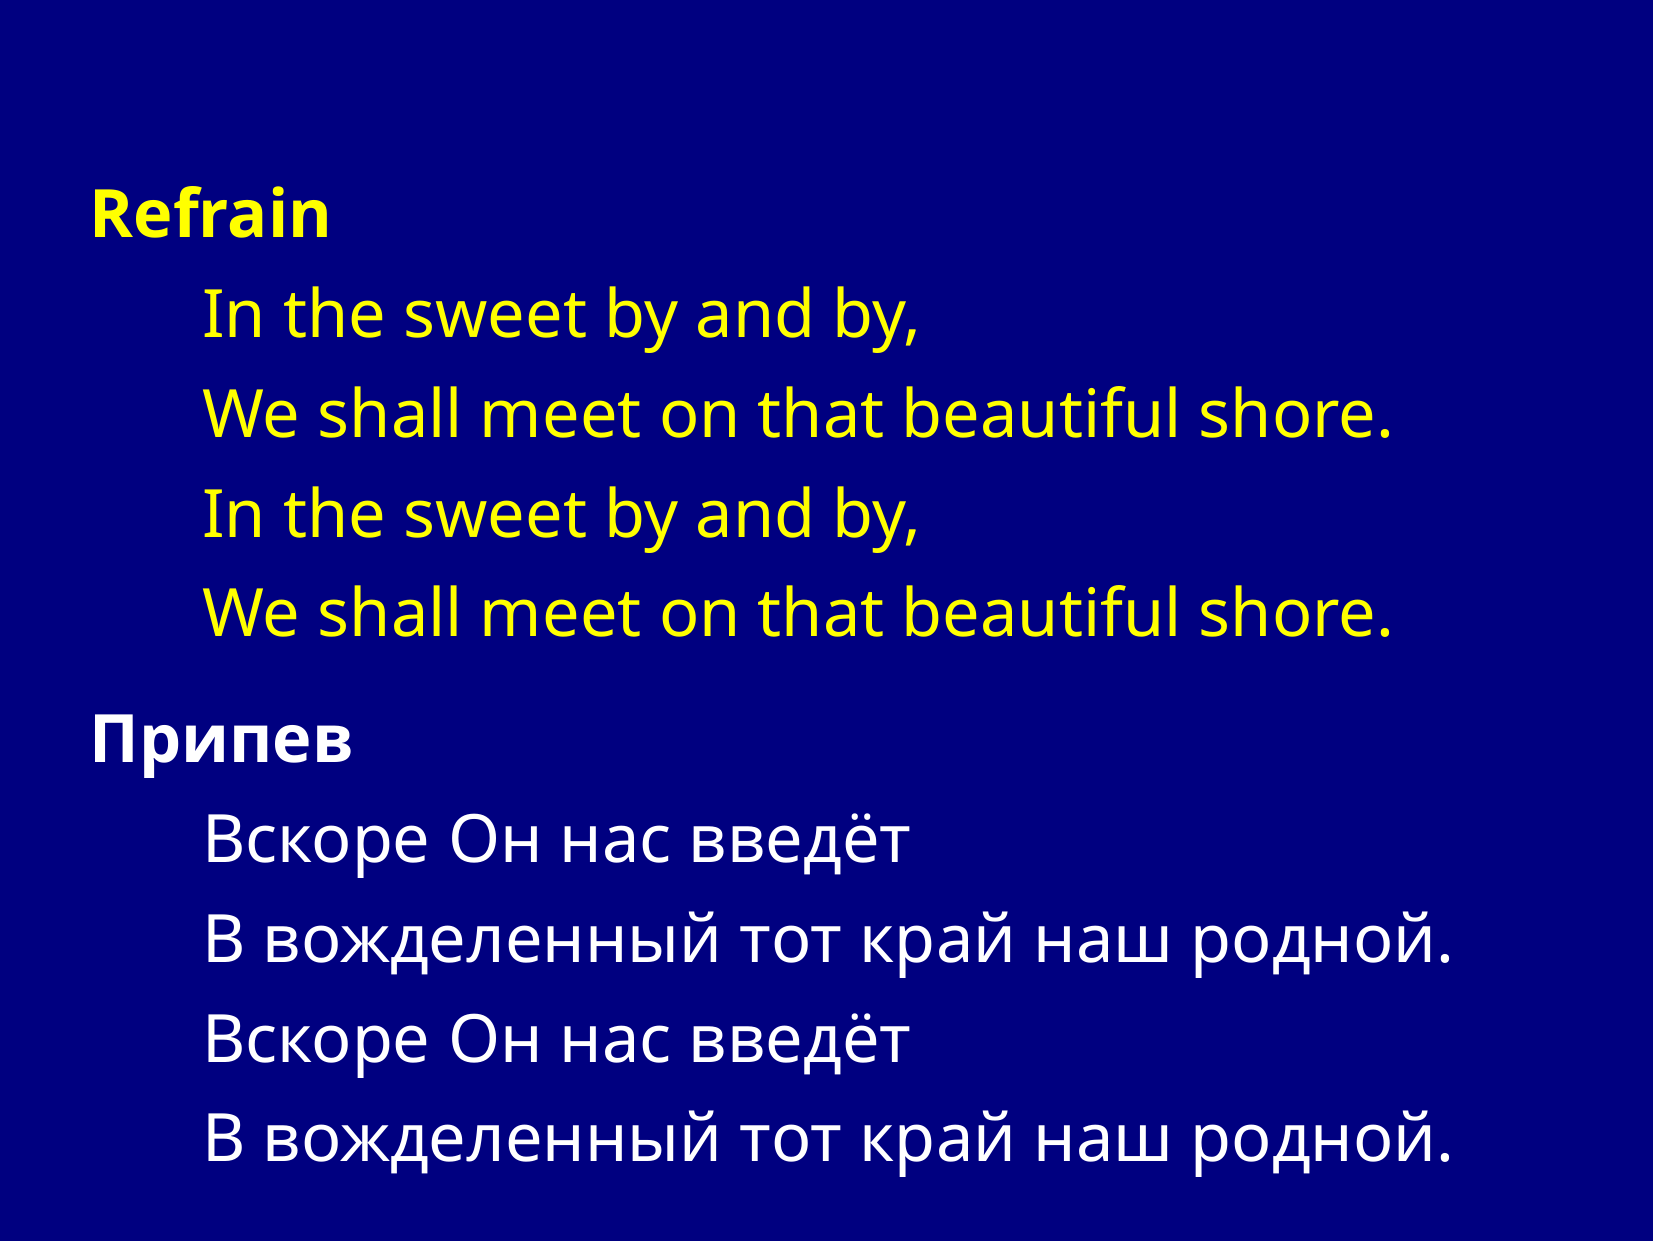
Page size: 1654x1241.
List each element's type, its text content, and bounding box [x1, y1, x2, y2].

text_box Припев Вскоре Он нас введёт В вожделенный тот край наш родной. Вскоре Он нас введёт В вожделенный тот край наш родной. [75, 675, 1576, 1163]
text_box Refrain In the sweet by and by, We shall meet on that beautiful shore. In the sweet by and by, We shall meet on that beautiful shore. [75, 150, 1576, 638]
